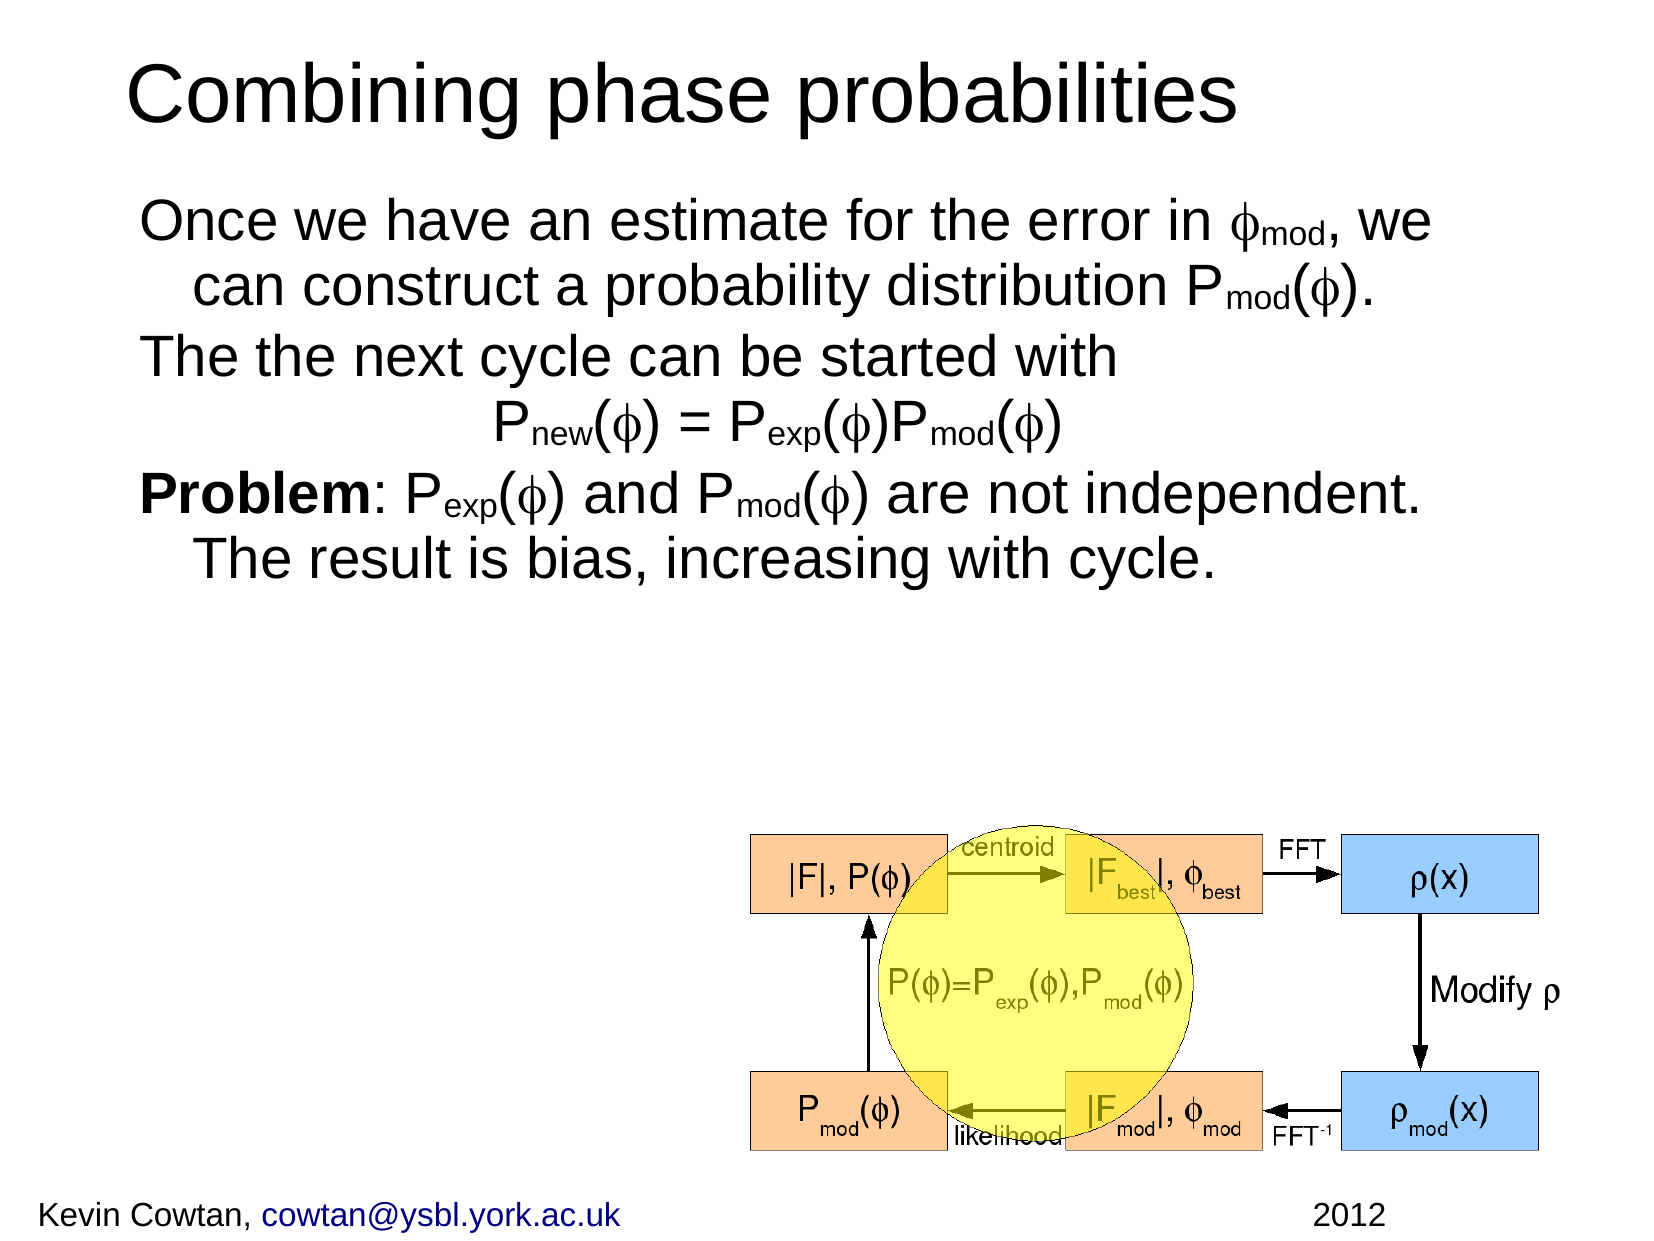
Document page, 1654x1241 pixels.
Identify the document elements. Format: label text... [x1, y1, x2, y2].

title Combining phase probabilities [125, 37, 1538, 151]
picture [750, 824, 1564, 1155]
list Once we have an estimate for the error in fmod, we can construct a probability distribution Pmod(f). The the next cycle can be started with Pnew(f) = Pexp(f)Pmod(f) Problem: Pexp(f) and Pmod(f) are not independent. The result is bias, increasing with cycle. [121, 187, 1534, 1127]
